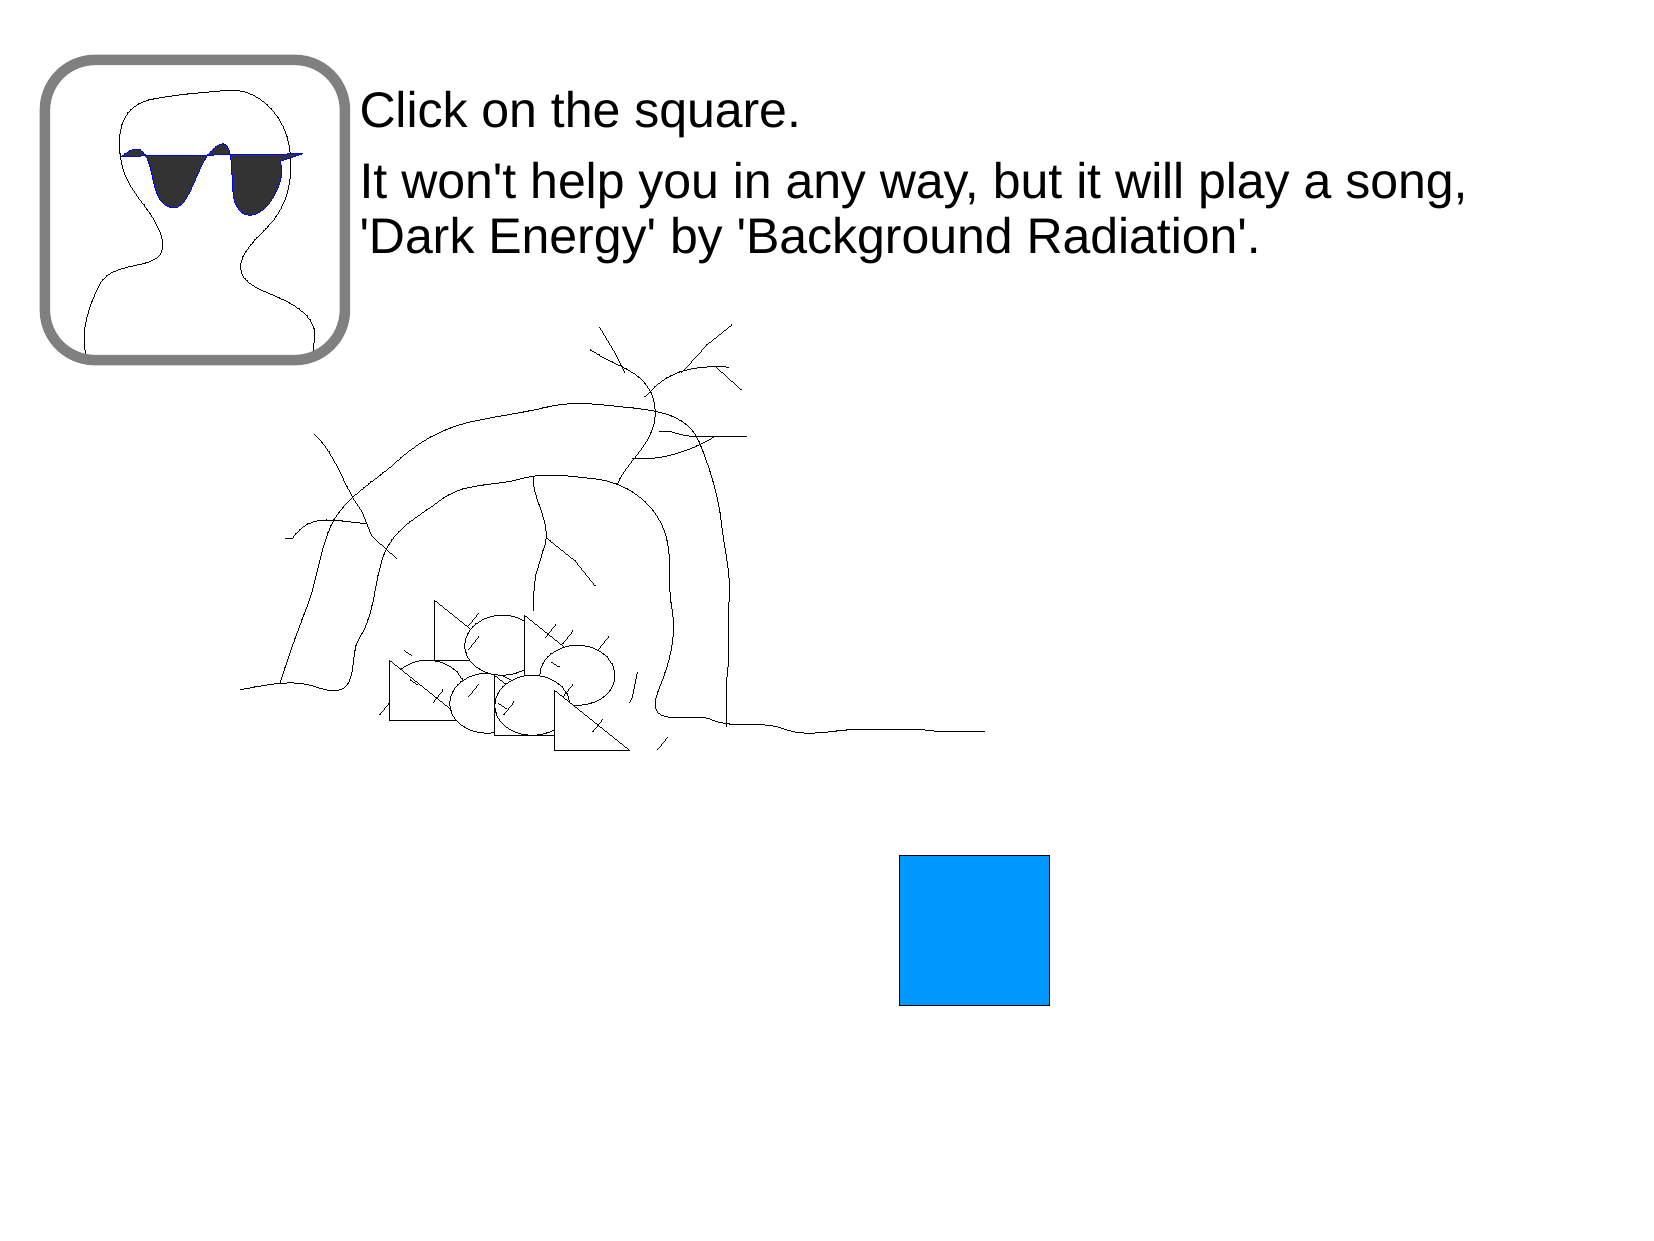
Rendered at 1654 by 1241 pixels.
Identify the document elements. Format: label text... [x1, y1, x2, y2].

text_box [0, 0, 1653, 1241]
text_box It won't help you in any way, but it will play a song, 'Dark Energy' by 'Background Radiation'. [344, 145, 1498, 272]
text_box Click on the square. [344, 75, 817, 145]
